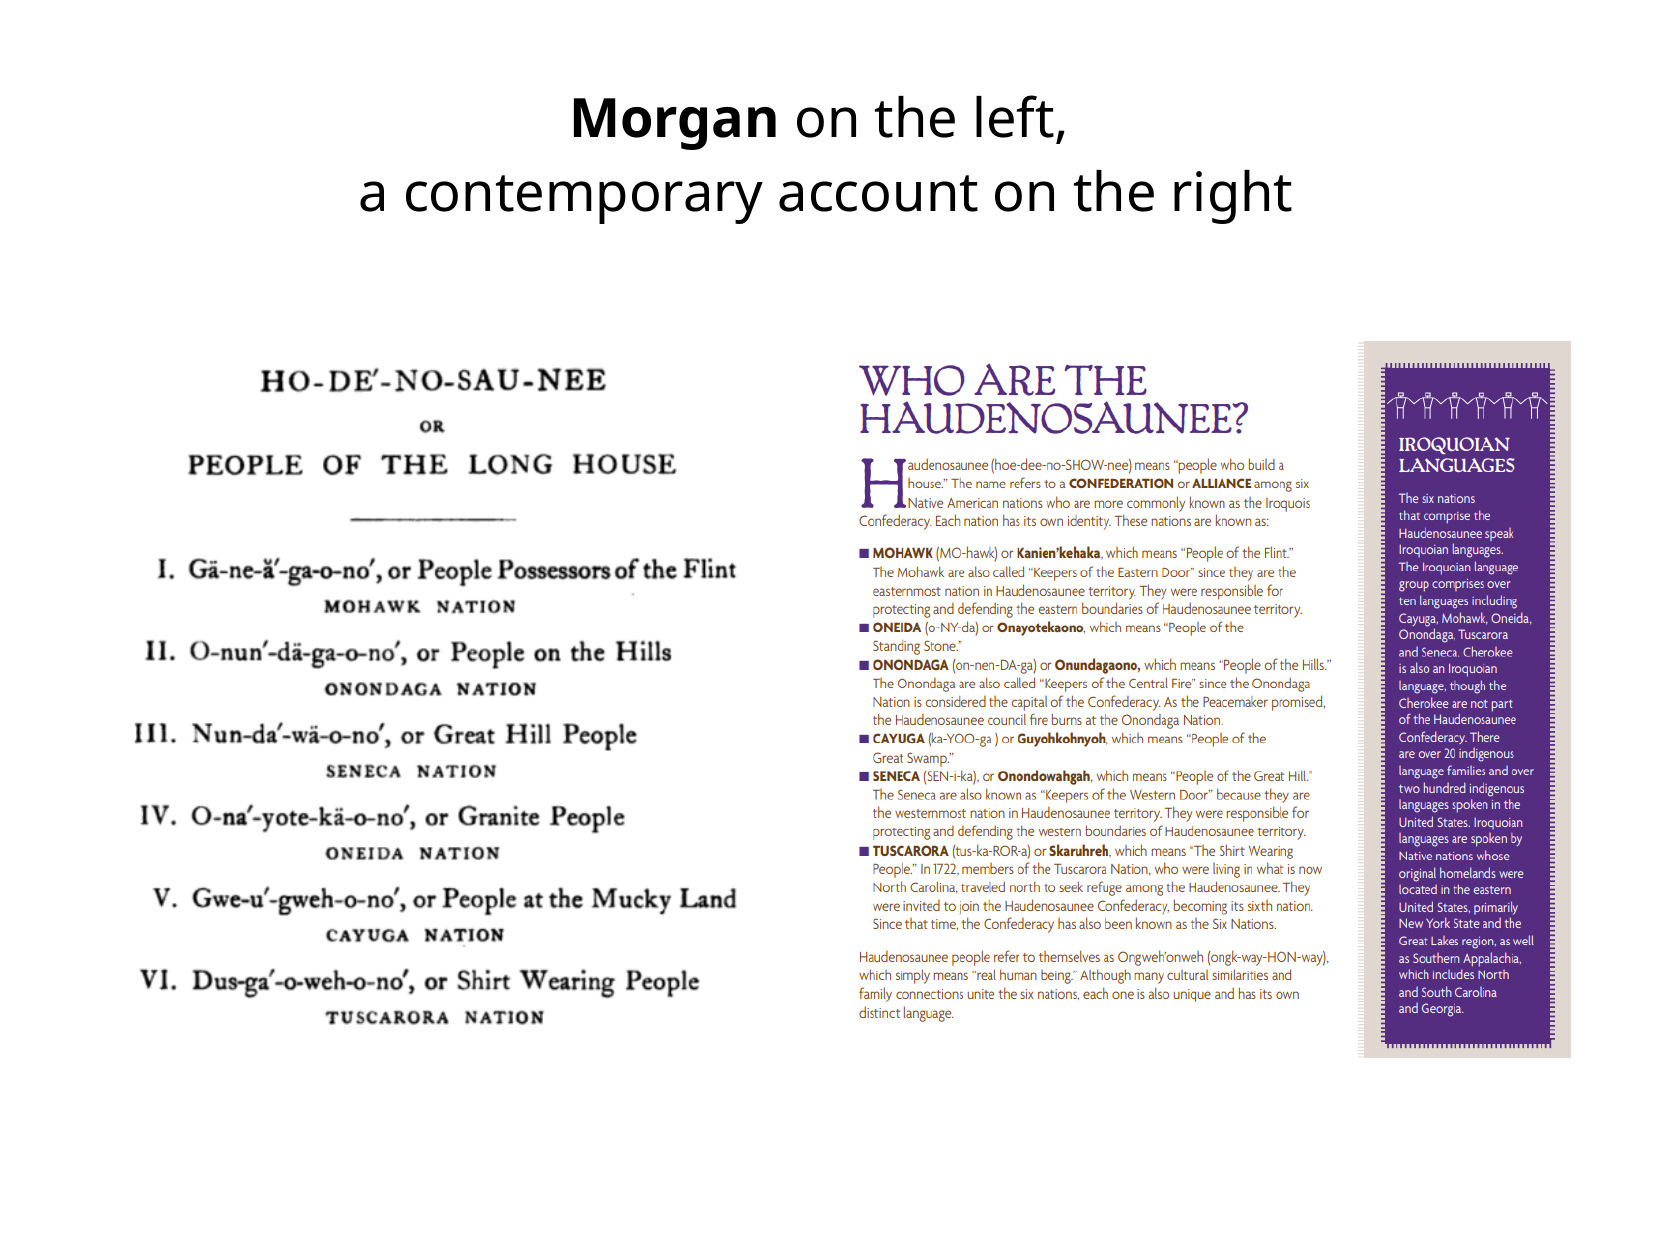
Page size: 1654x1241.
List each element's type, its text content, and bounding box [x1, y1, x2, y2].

picture [844, 341, 1571, 1058]
picture [82, 347, 809, 1052]
title Morgan on the left, a contemporary account on the right [82, 49, 1571, 257]
